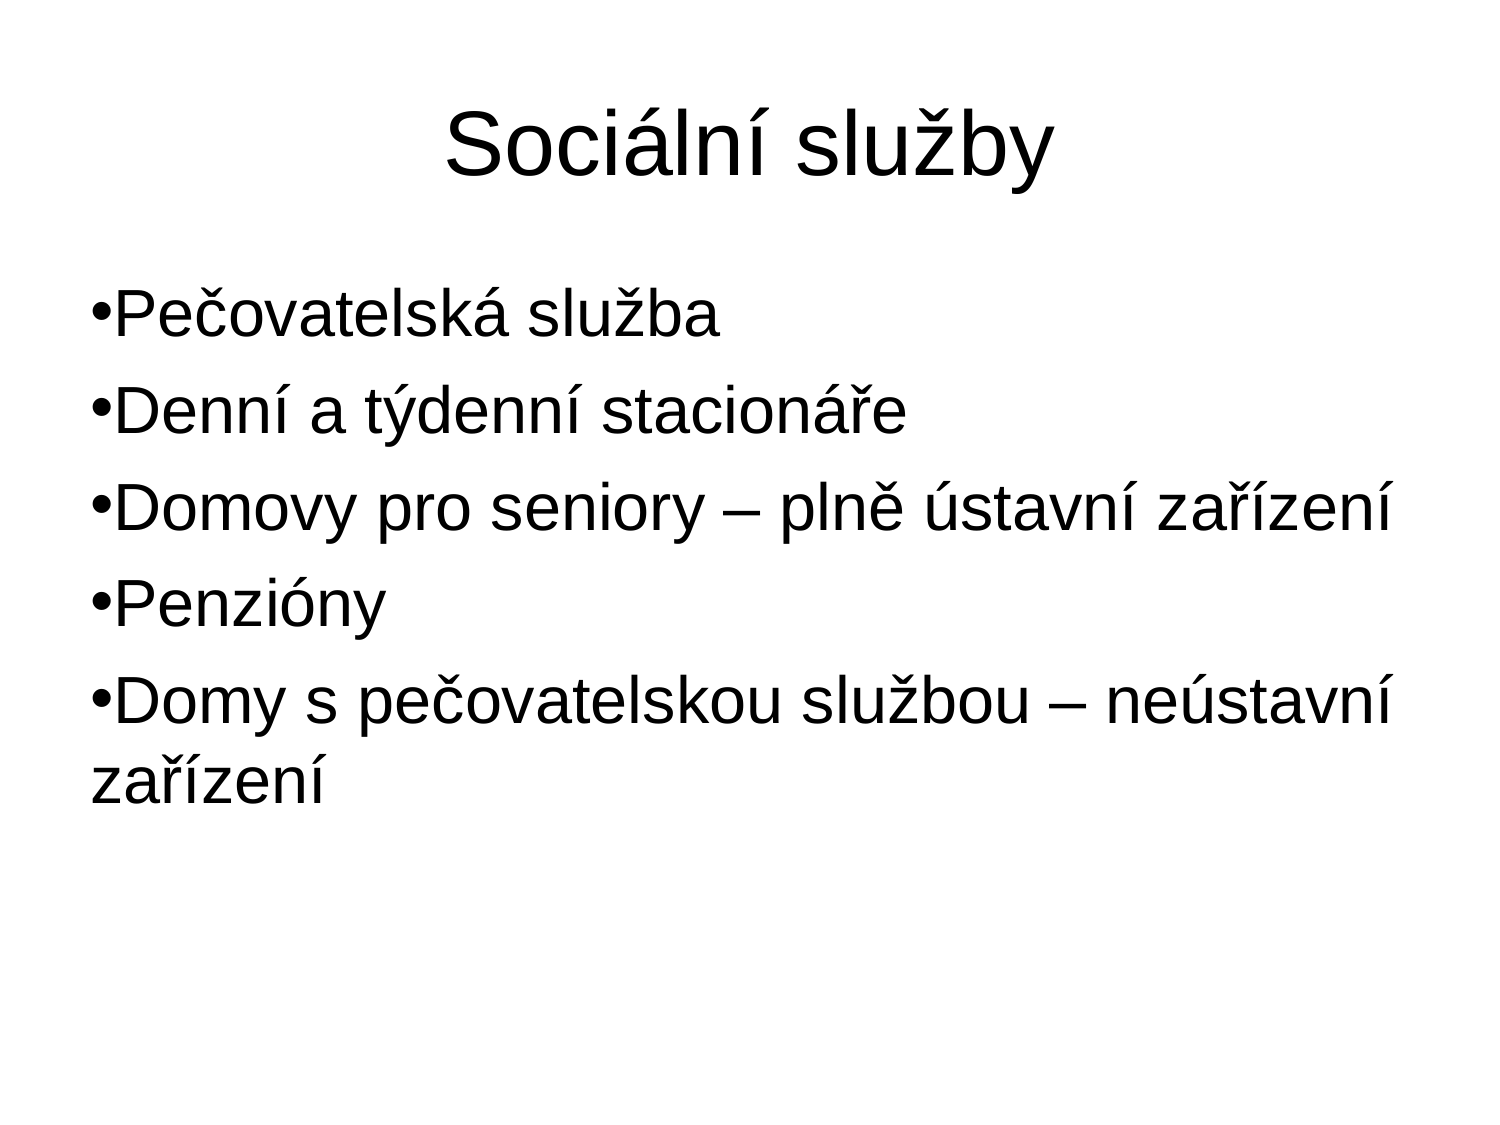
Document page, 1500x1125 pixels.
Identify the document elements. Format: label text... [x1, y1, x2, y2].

title Sociální služby [75, 45, 1426, 233]
list Pečovatelská služba Denní a týdenní stacionáře Domovy pro seniory – plně ústavní zařízení Penzióny Domy s pečovatelskou službou – neústavní zařízení [75, 262, 1426, 1005]
